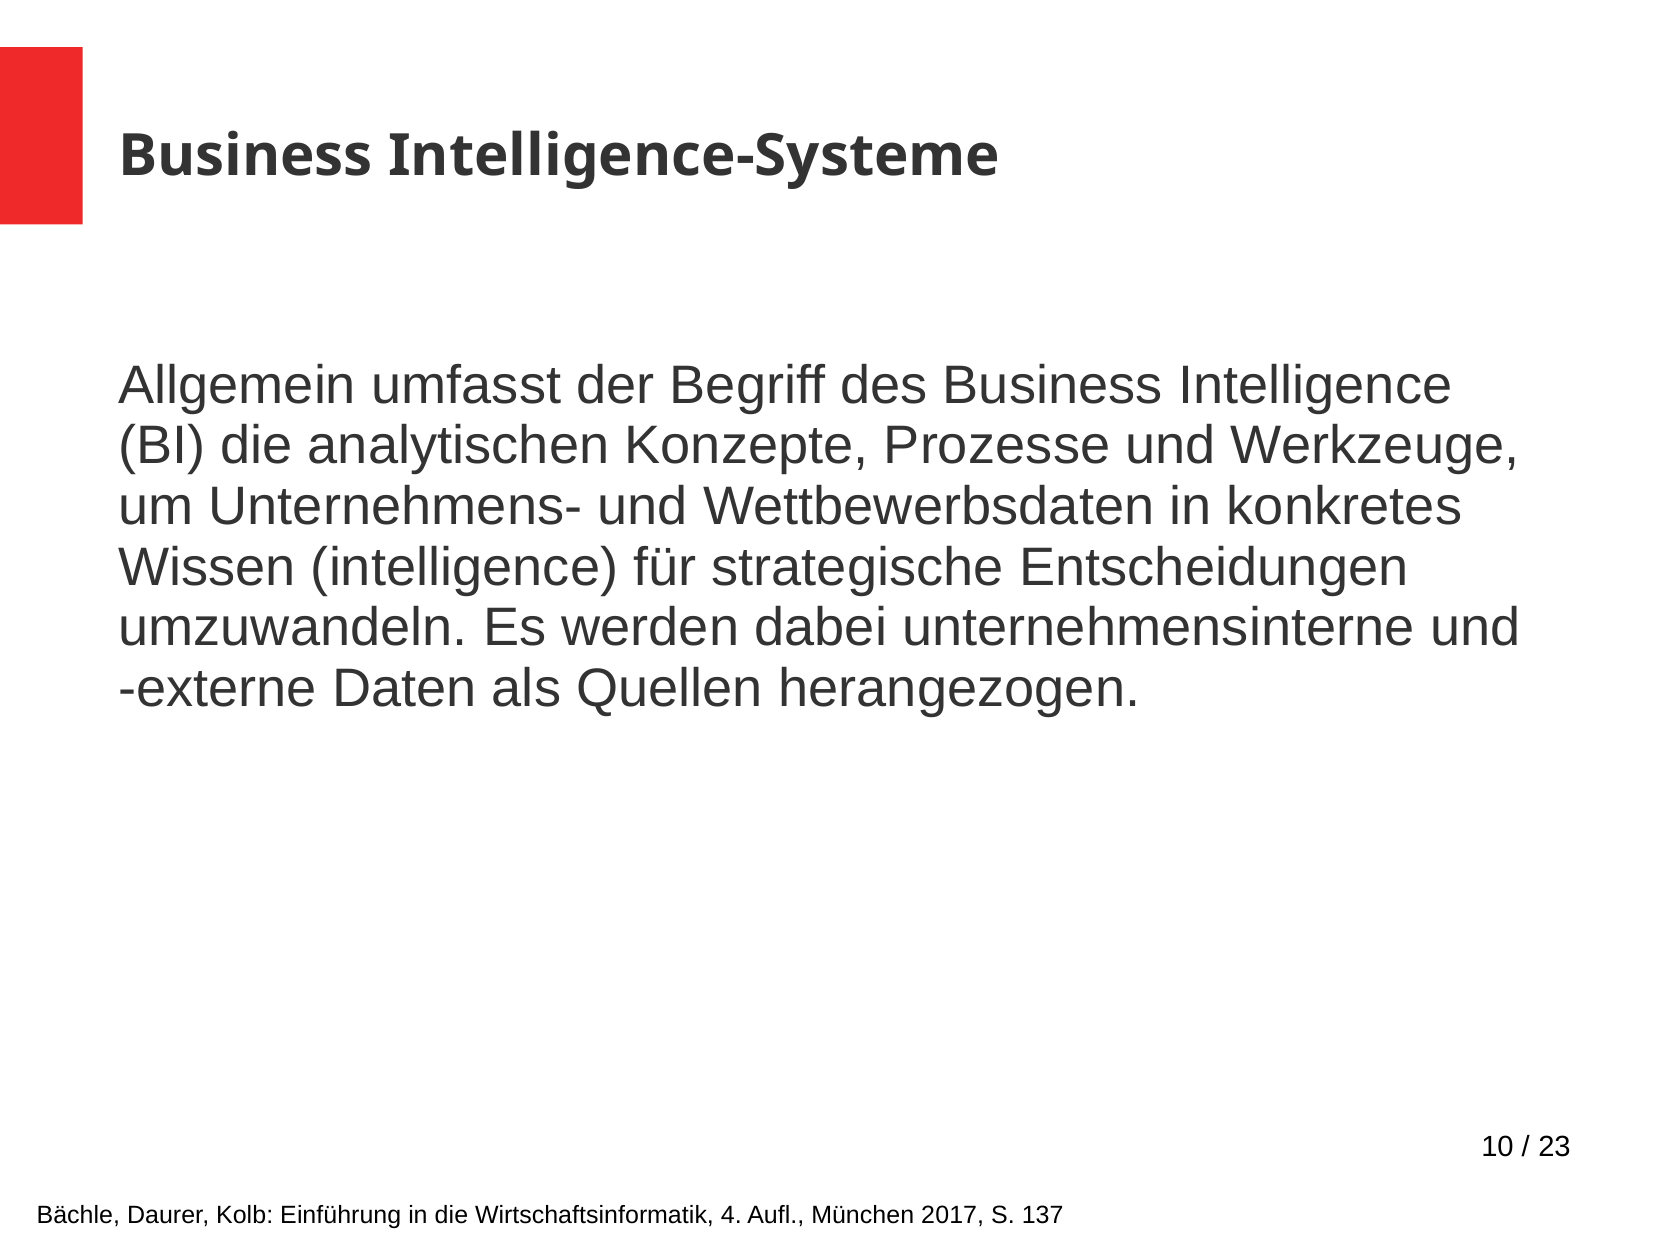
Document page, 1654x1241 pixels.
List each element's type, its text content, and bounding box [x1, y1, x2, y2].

list Allgemein umfasst der Begriff des Business Intelligence (BI) die analytischen Konzepte, Prozesse und Werkzeuge, um Unternehmens- und Wettbewerbsdaten in konkretes Wissen (intelligence) für strategische Entscheidungen umzuwandeln. Es werden dabei unternehmensinterne und -externe Daten als Quellen herangezogen. [118, 354, 1536, 1074]
text_box Bächle, Daurer, Kolb: Einführung in die Wirtschaftsinformatik, 4. Aufl., München 2017, S. 137 [21, 1193, 1084, 1237]
title Business Intelligence-Systeme [118, 49, 1571, 257]
